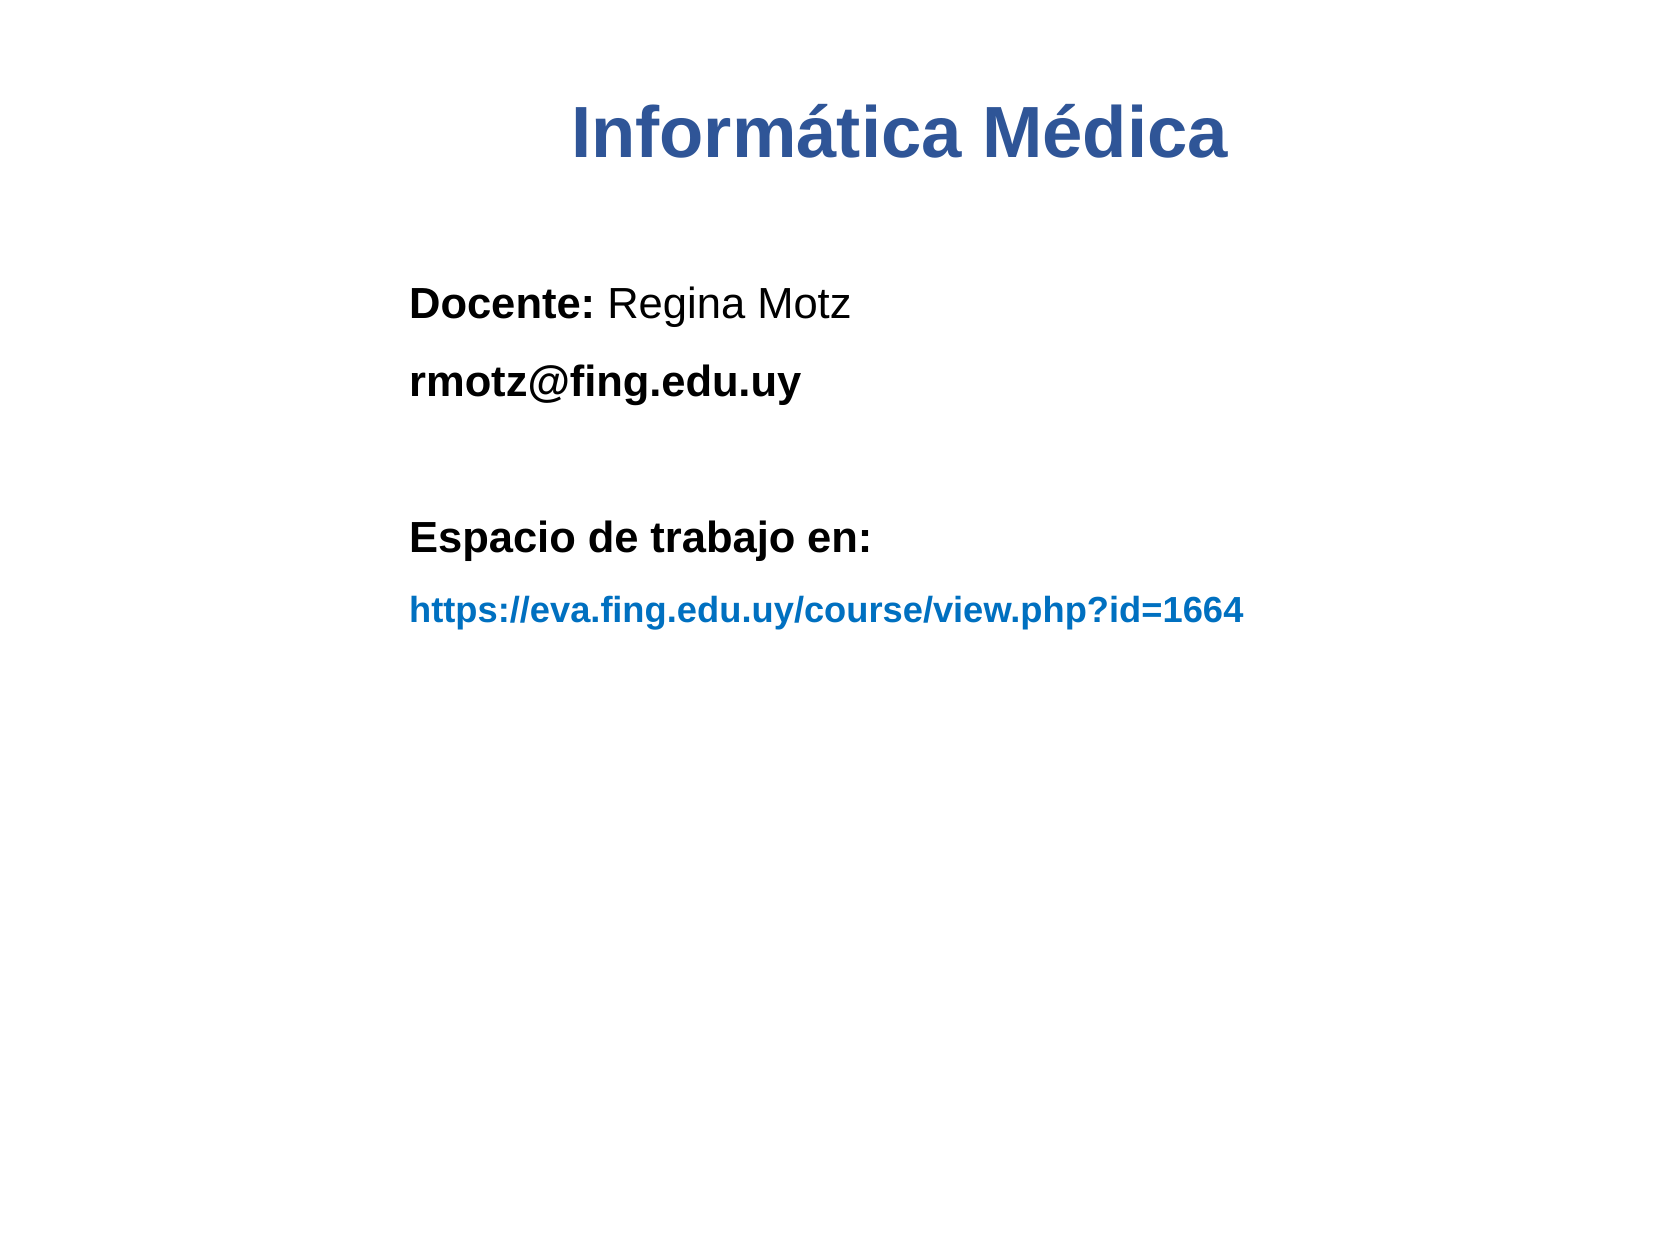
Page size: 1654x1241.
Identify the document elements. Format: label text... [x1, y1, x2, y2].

list Informática Médica Docente: Regina Motz rmotz@fing.edu.uy Espacio de trabajo en: https://eva.fing.edu.uy/course/view.php?id=1664 [56, 85, 1597, 996]
